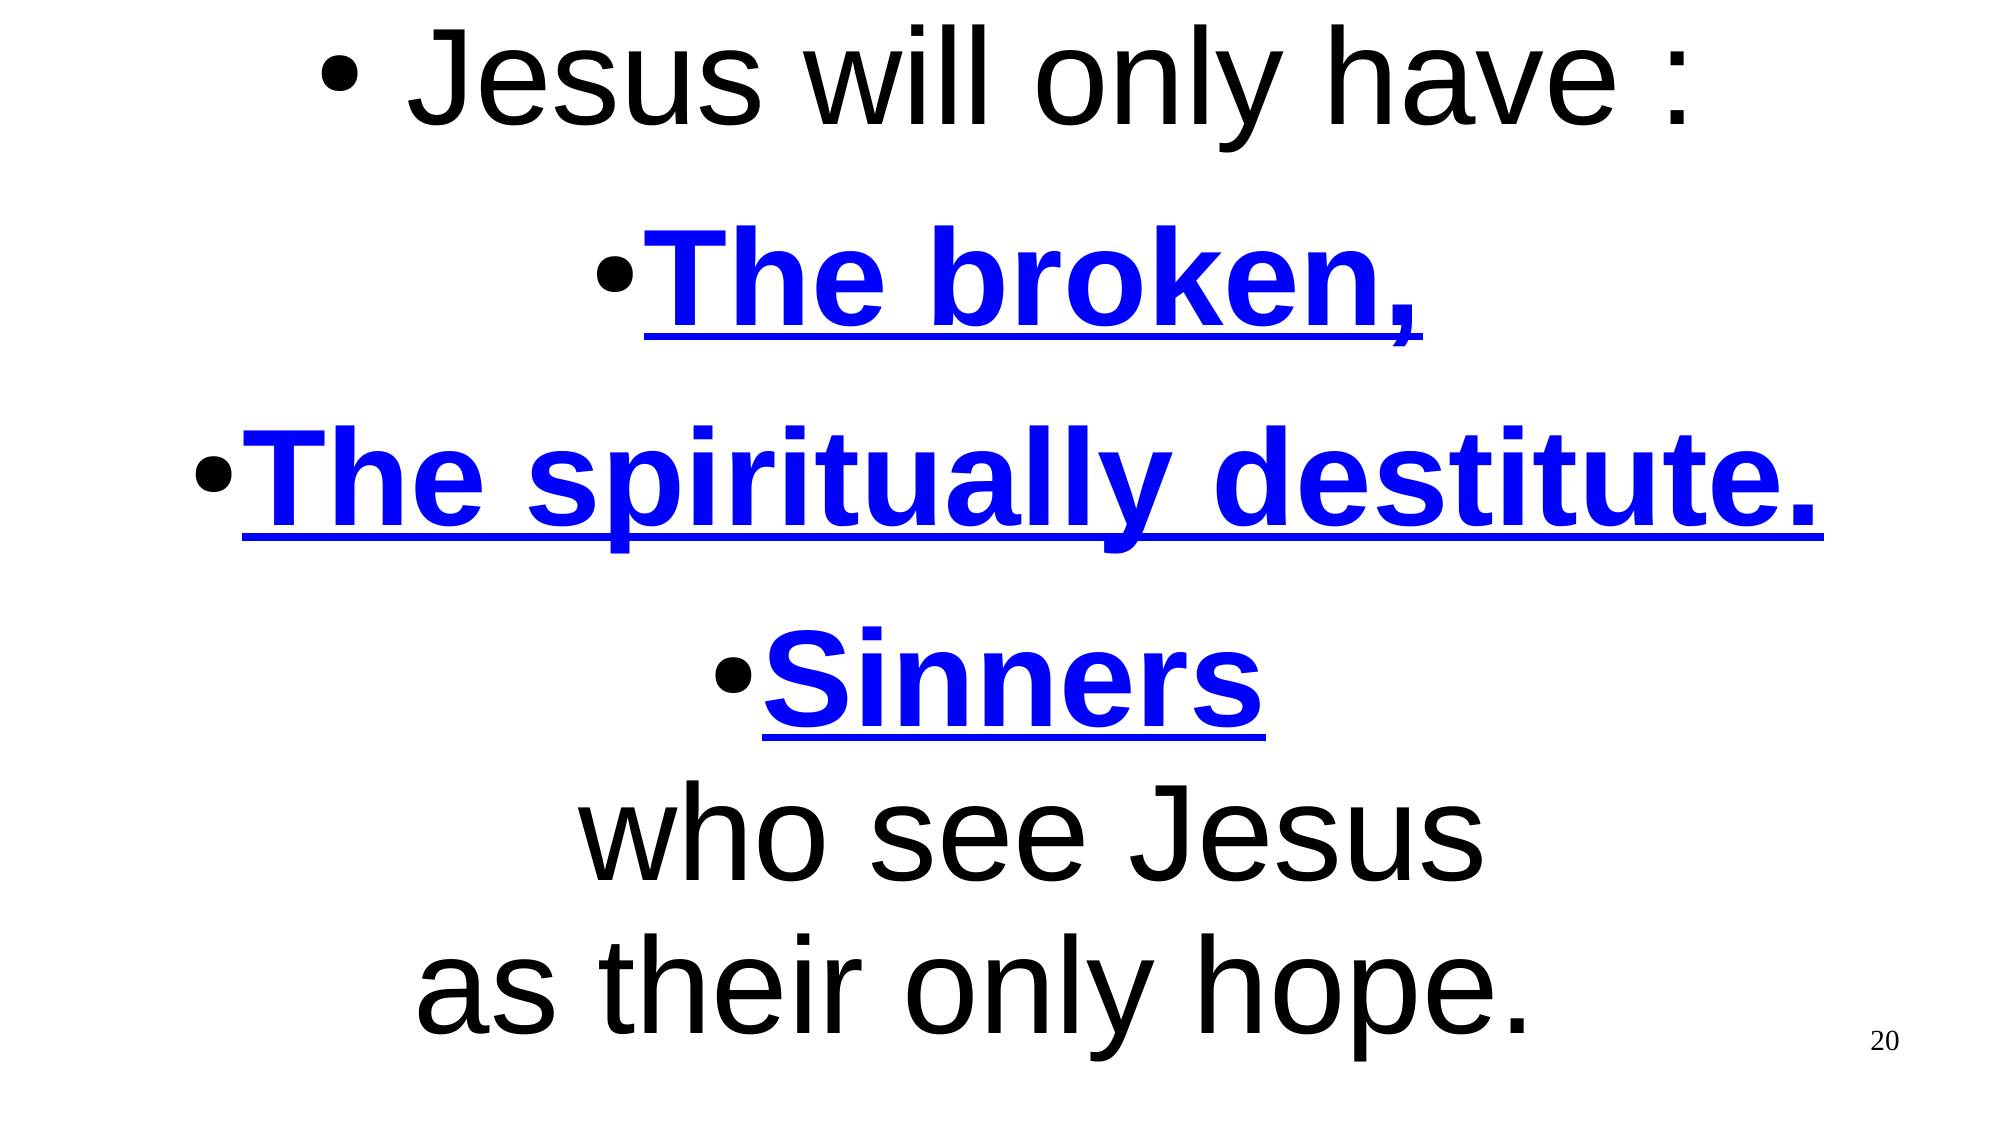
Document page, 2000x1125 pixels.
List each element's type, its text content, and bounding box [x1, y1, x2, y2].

list Jesus will only have : The broken, The spiritually destitute. Sinners who see Jesus as their only hope. [0, 0, 1996, 1123]
